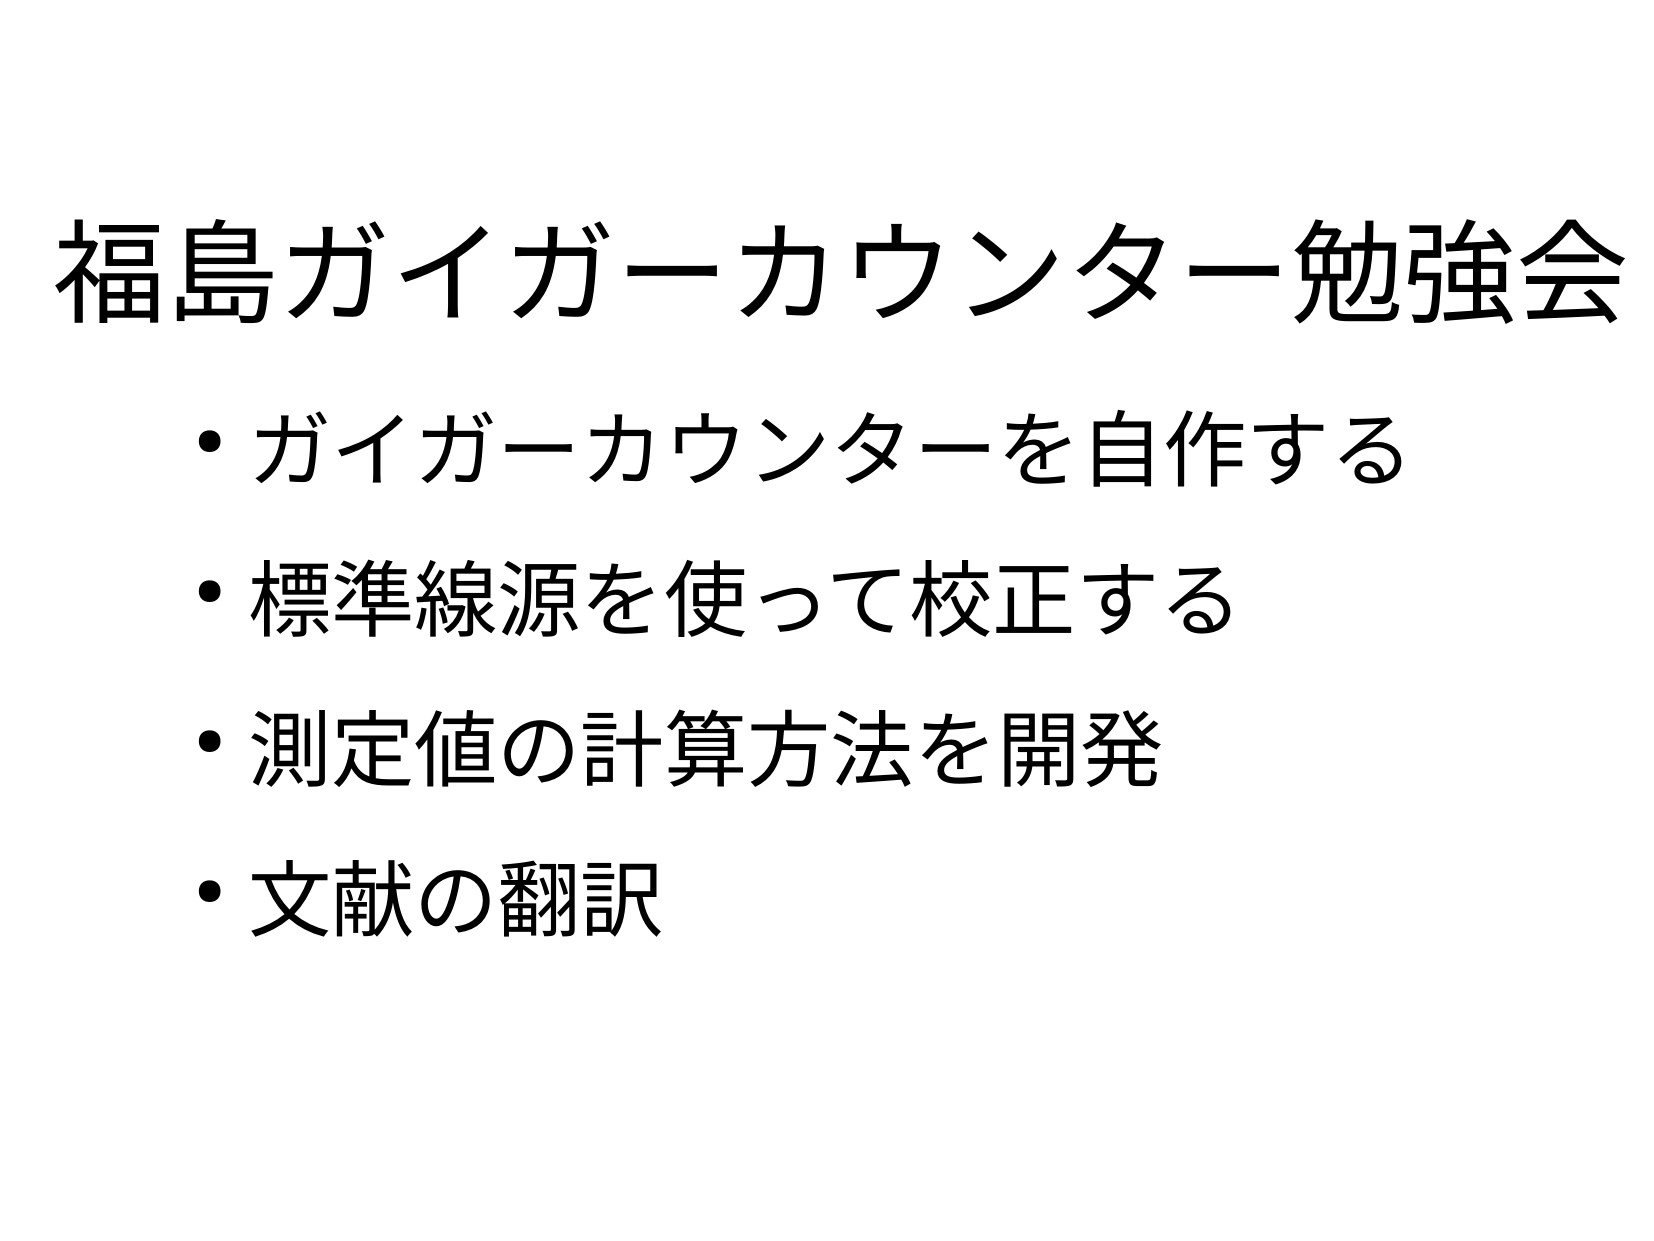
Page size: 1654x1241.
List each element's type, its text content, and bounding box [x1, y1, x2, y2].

list ガイガーカウンターを自作する 標準線源を使って校正する 測定値の計算方法を開発 文献の翻訳 [177, 383, 1571, 1203]
title 福島ガイガーカウンター勉強会 [29, 161, 1654, 369]
